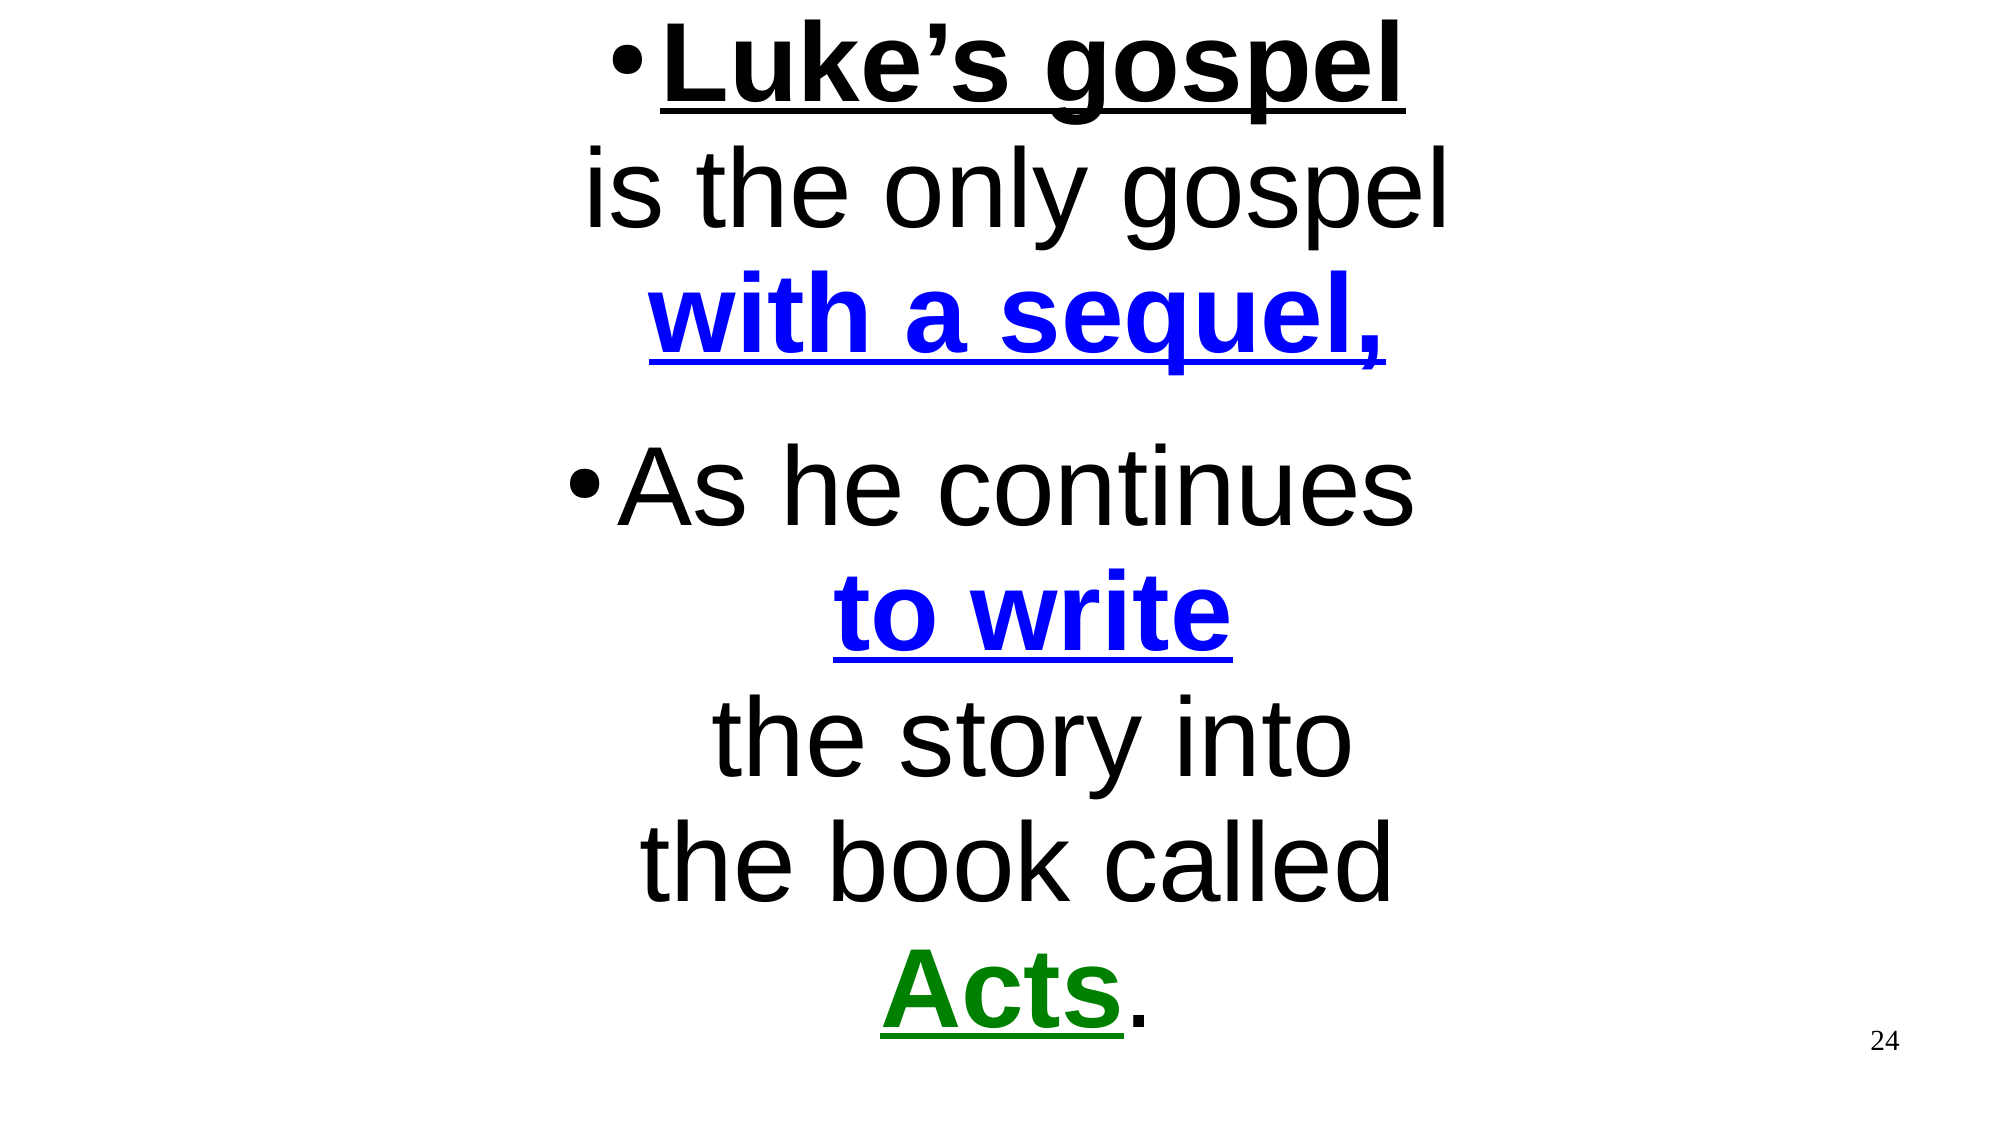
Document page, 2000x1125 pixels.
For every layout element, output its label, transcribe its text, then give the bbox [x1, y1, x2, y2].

list Luke’s gospel is the only gospel with a sequel, As he continues to write the story into the book called Acts. [0, 0, 1996, 1123]
